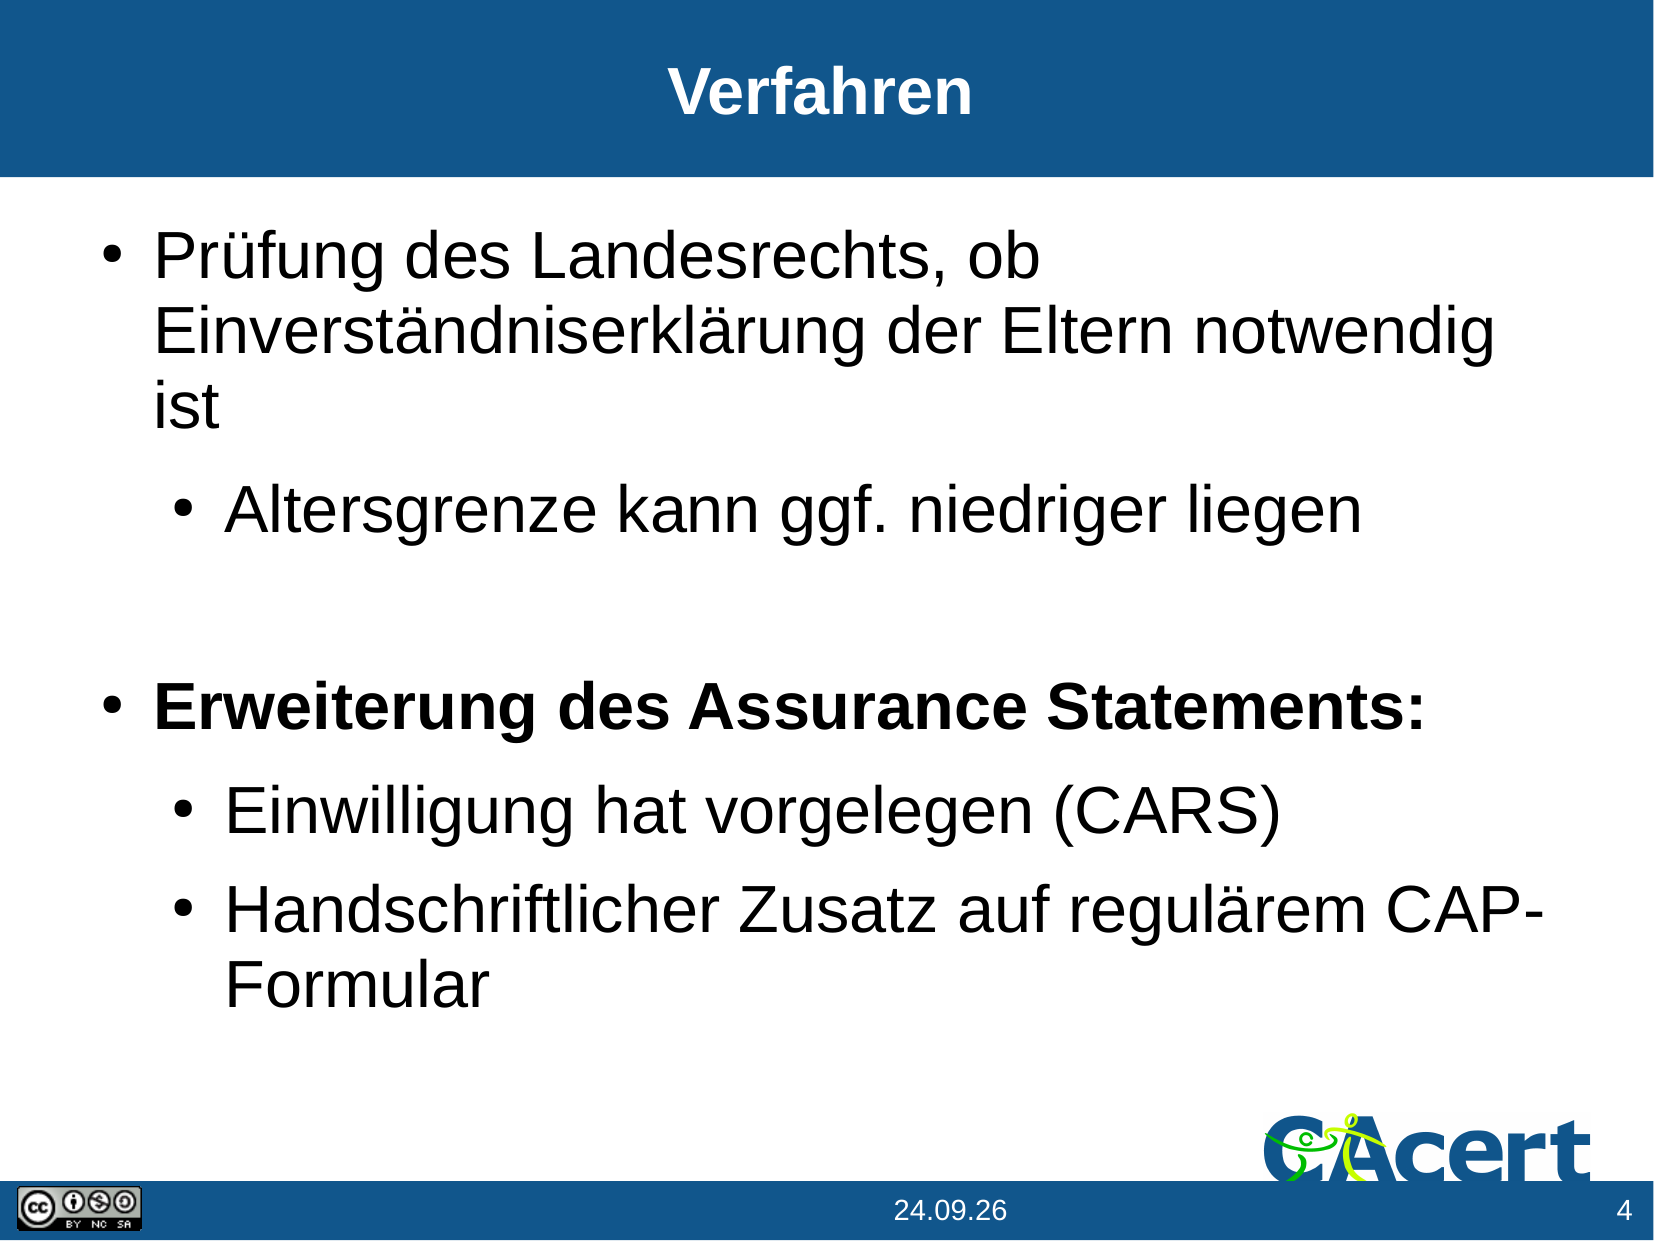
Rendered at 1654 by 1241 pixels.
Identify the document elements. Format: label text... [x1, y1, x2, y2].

picture [17, 1186, 142, 1231]
title Verfahren [76, 17, 1565, 166]
list Prüfung des Landesrechts, ob Einverständniserklärung der Eltern notwendig ist Altersgrenze kann ggf. niedriger liegen Erweiterung des Assurance Statements: Einwilligung hat vorgelegen (CARS) Handschriftlicher Zusatz auf regulärem CAP-Formular [82, 218, 1571, 1091]
picture [1263, 1112, 1591, 1181]
